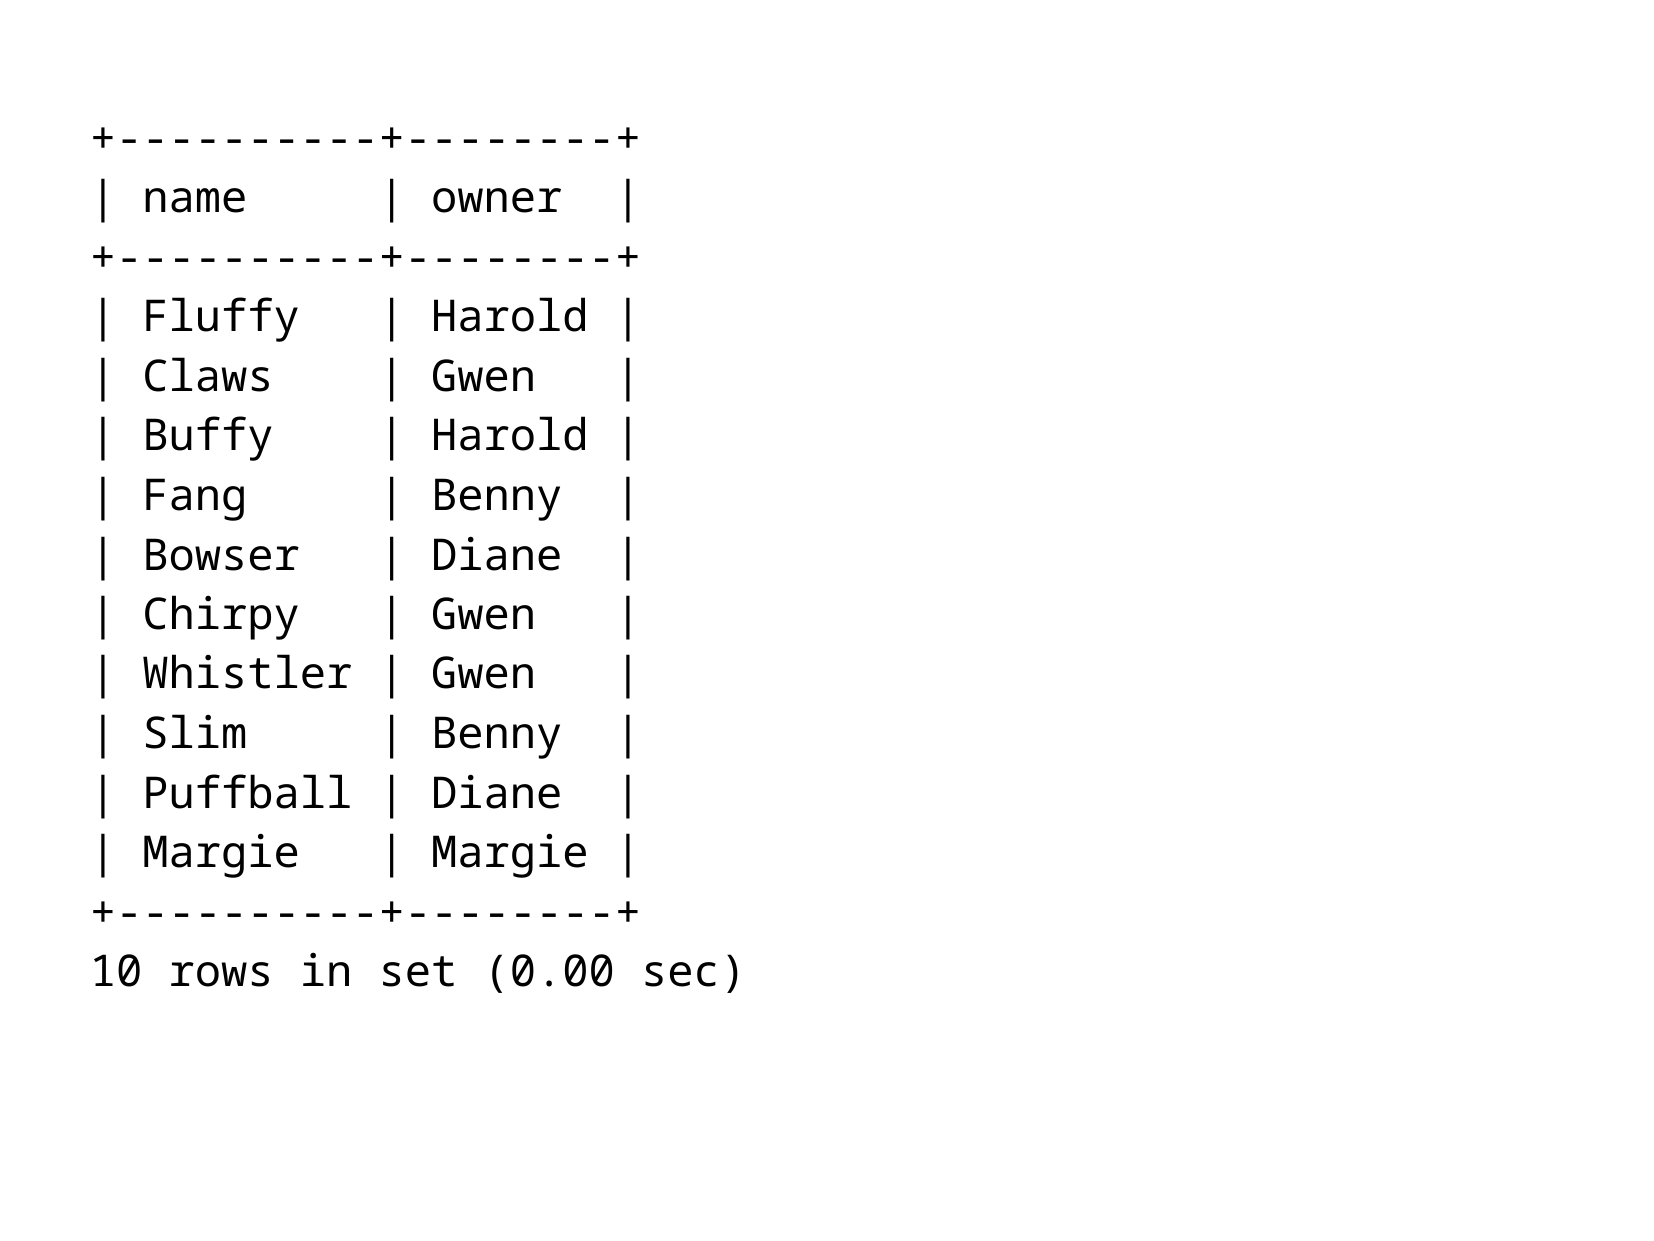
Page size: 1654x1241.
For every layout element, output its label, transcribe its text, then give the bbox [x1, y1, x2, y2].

text_box +----------+--------+ | name | owner | +----------+--------+ | Fluffy | Harold | | Claws | Gwen | | Buffy | Harold | | Fang | Benny | | Bowser | Diane | | Chirpy | Gwen | | Whistler | Gwen | | Slim | Benny | | Puffball | Diane | | Margie | Margie | +----------+--------+ 10 rows in set (0.00 sec) [75, 99, 1576, 883]
